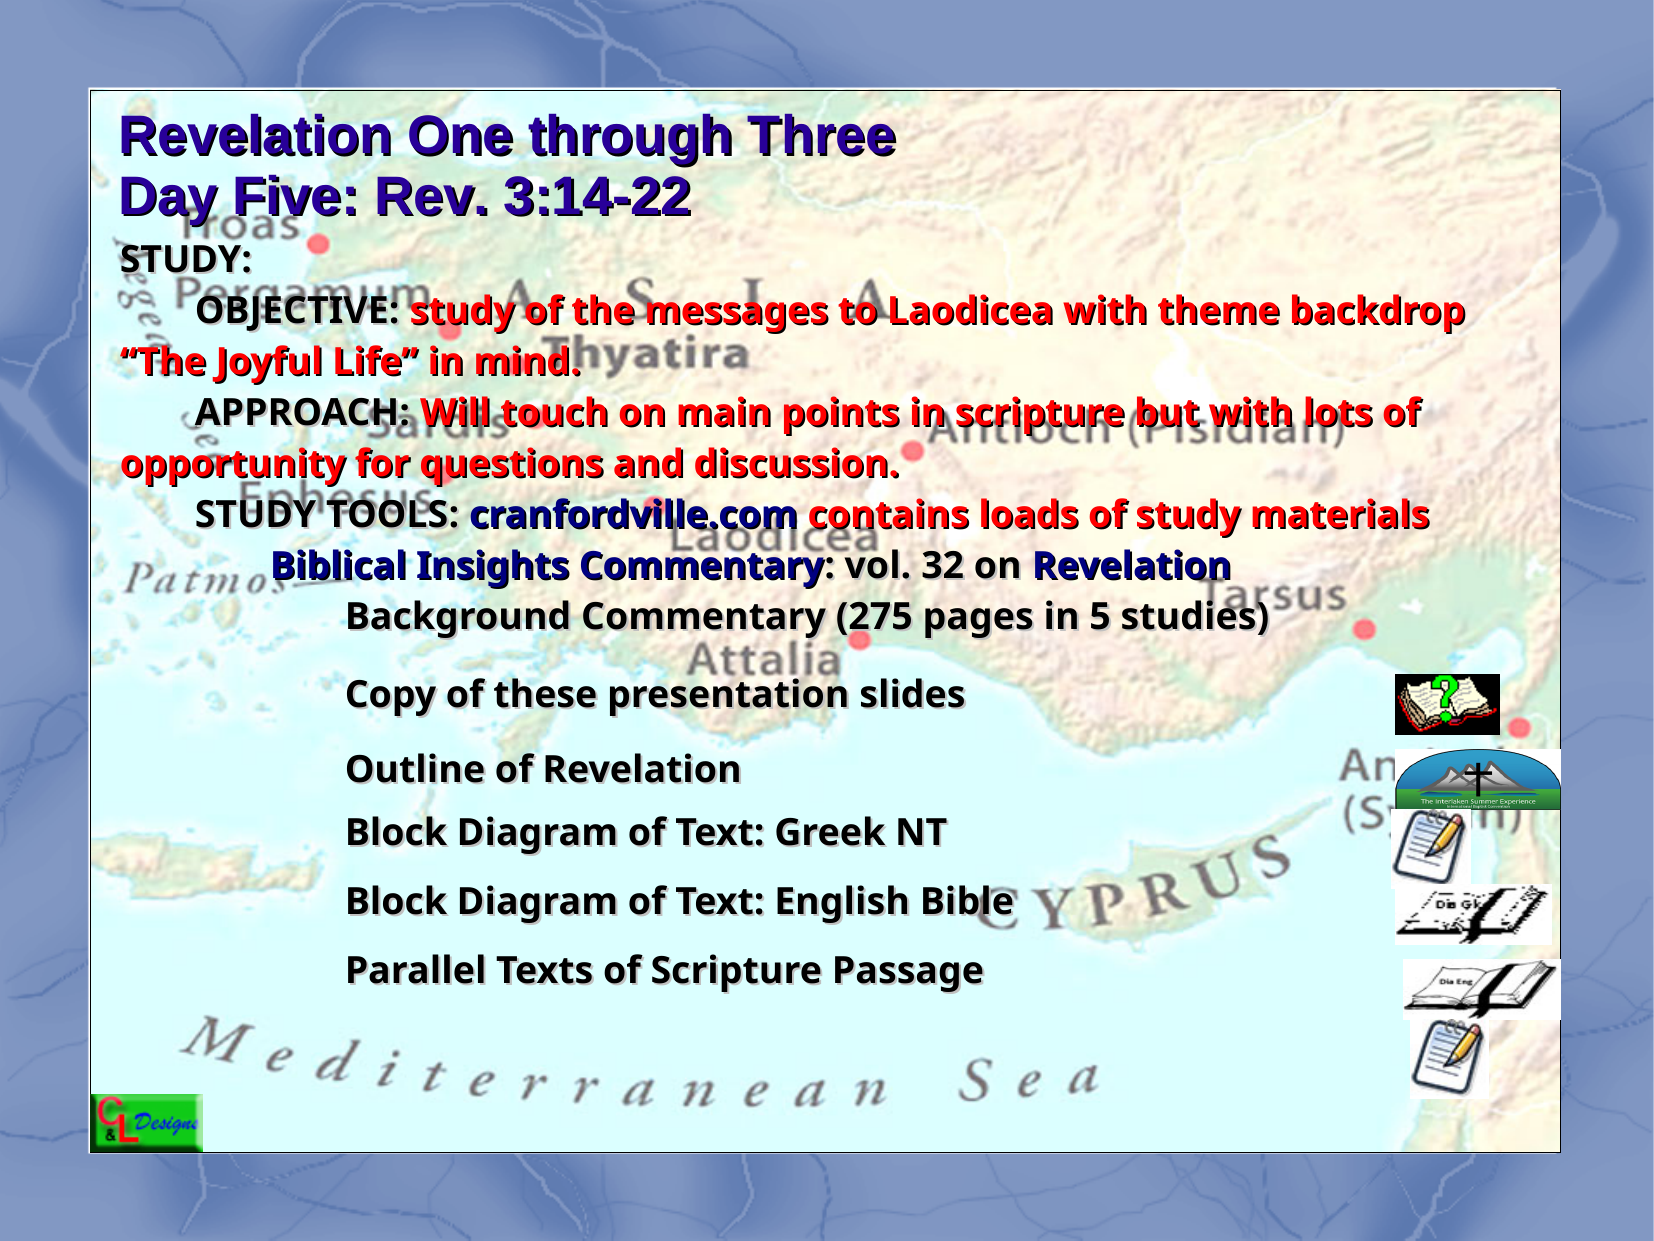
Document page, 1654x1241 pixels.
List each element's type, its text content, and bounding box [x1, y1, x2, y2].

picture [1395, 674, 1500, 736]
text_box STUDY: OBJECTIVE: study of the messages to Laodicea with theme backdrop “The Joyful Life” in mind. APPROACH: Will touch on main points in scripture but with lots of opportunity for questions and discussion. STUDY TOOLS: cranfordville.com contains loads of study materials Biblical Insights Commentary: vol. 32 on Revelation Background Commentary (275 pages in 5 studies) Copy of these presentation slides Outline of Revelation Block Diagram of Text: Greek NT Block Diagram of Text: English Bible Parallel Texts of Scripture Passage [105, 224, 1546, 1241]
picture [0, 0, 1654, 1241]
title Revelation One through Three Day Five: Rev. 3:14-22 [118, 90, 1536, 224]
